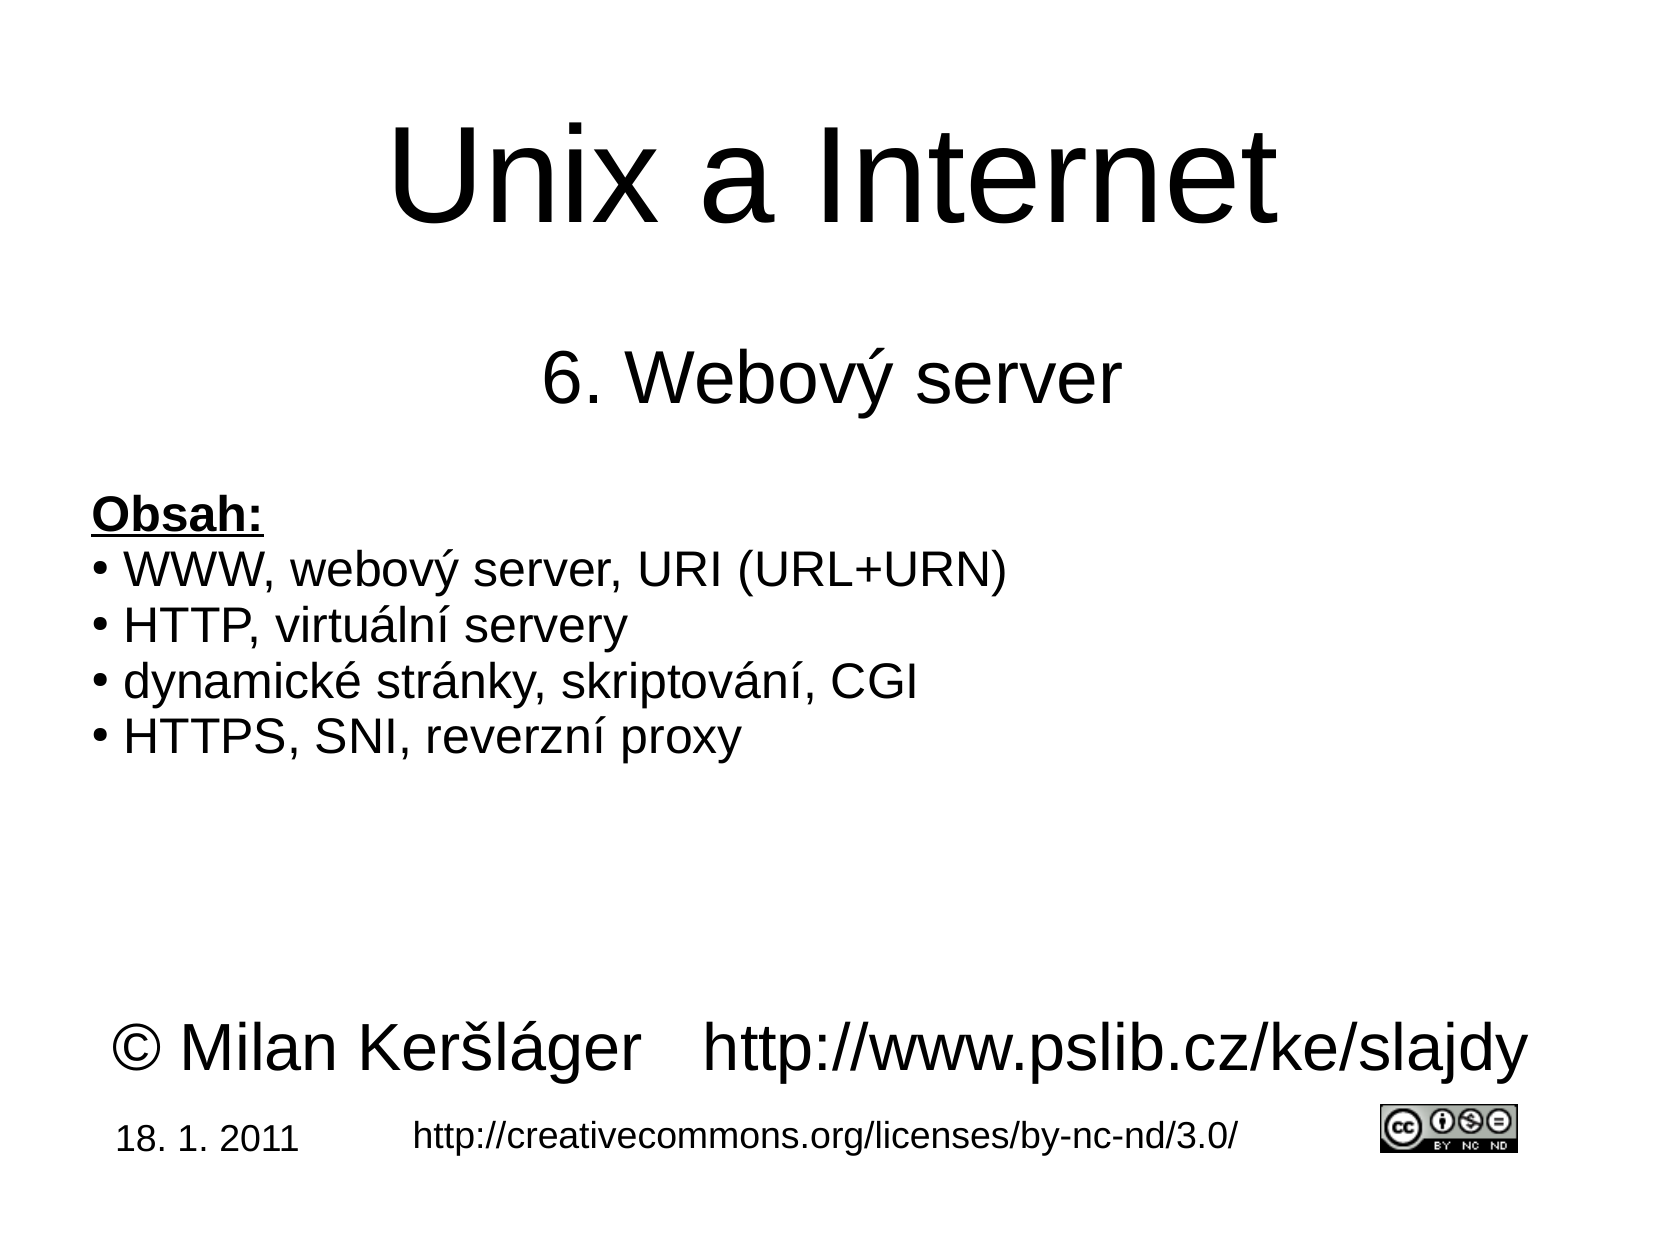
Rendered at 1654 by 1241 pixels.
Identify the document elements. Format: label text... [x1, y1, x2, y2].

list © Milan Keršláger http://www.pslib.cz/ke/slajdy [76, 1009, 1565, 1087]
text_box 18.1.2011 [100, 1110, 337, 1168]
title Unix a Internet 6. Webový server [88, 56, 1577, 461]
picture [1380, 1104, 1518, 1153]
text_box http://creativecommons.org/licenses/by-nc-nd/3.0/ [339, 1107, 1313, 1165]
text_box Obsah: WWW, webový server, URI (URL+URN) HTTP, virtuální servery dynamické stránky, skriptování, CGI HTTPS, SNI, reverzní proxy [76, 478, 1583, 774]
